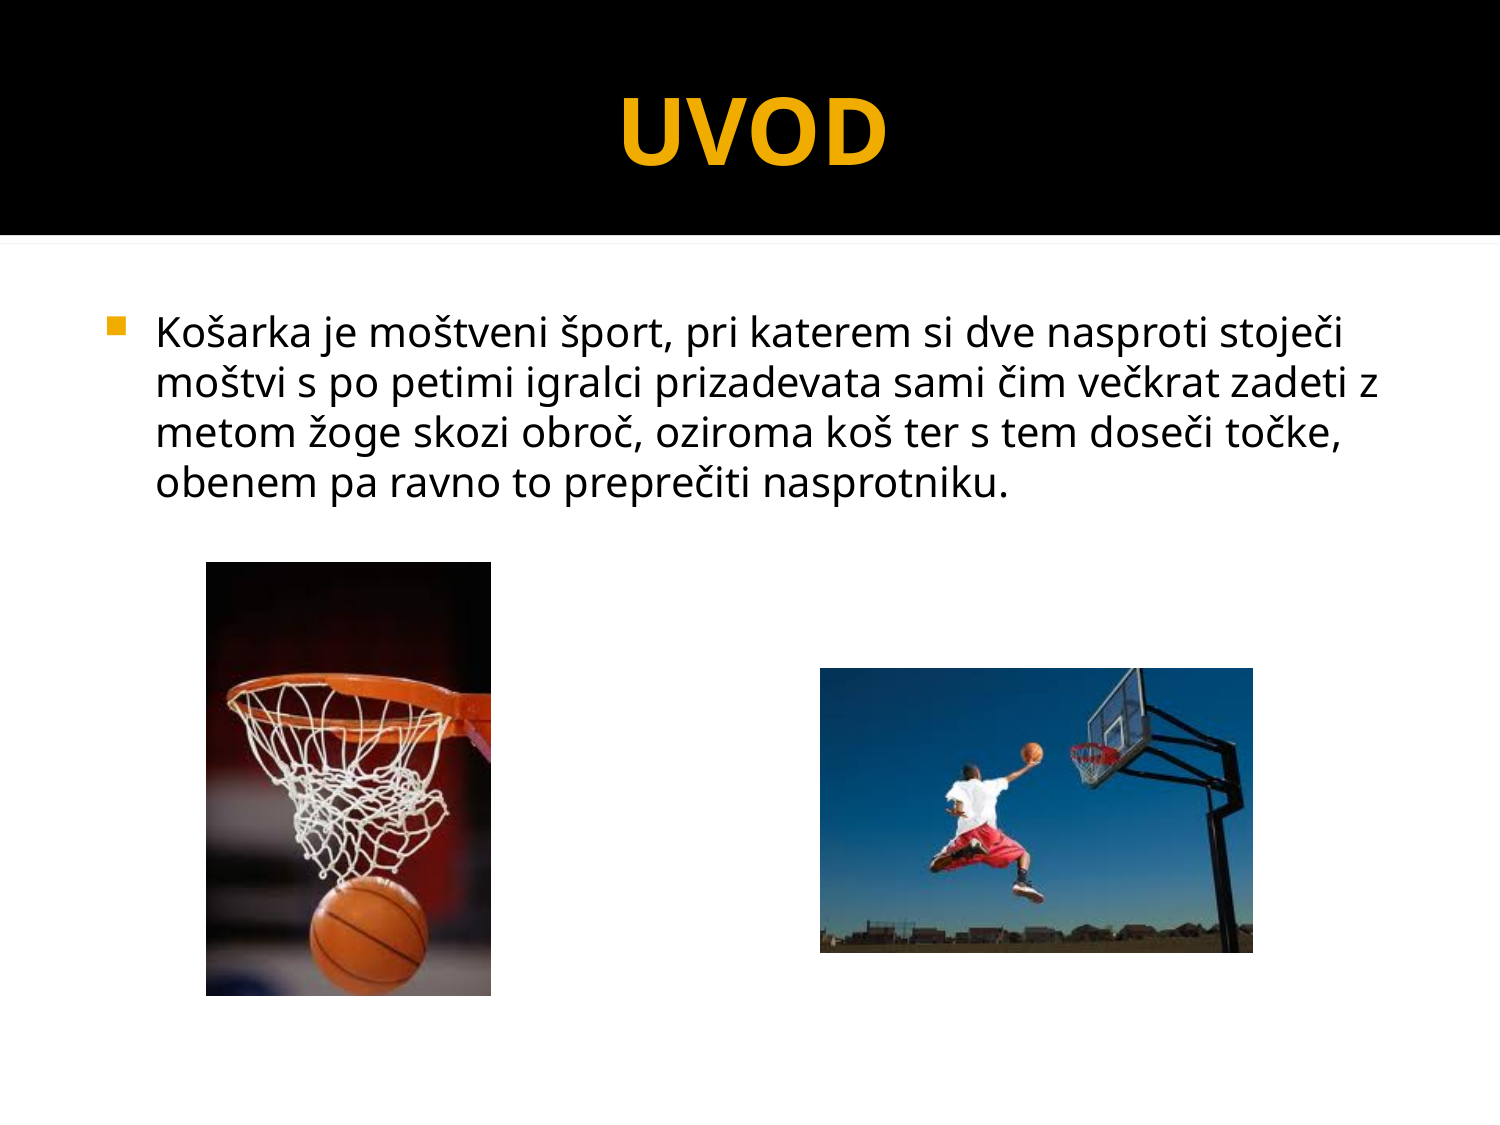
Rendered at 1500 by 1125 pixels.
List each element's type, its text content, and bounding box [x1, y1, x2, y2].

title UVOD [75, 25, 1425, 231]
picture [820, 668, 1253, 954]
picture [206, 562, 491, 996]
list Košarka je moštveni šport, pri katerem si dve nasproti stoječi moštvi s po petimi igralci prizadevata sami čim večkrat zadeti z metom žoge skozi obroč, oziroma koš ter s tem doseči točke, obenem pa ravno to preprečiti nasprotniku. [75, 291, 1425, 1050]
